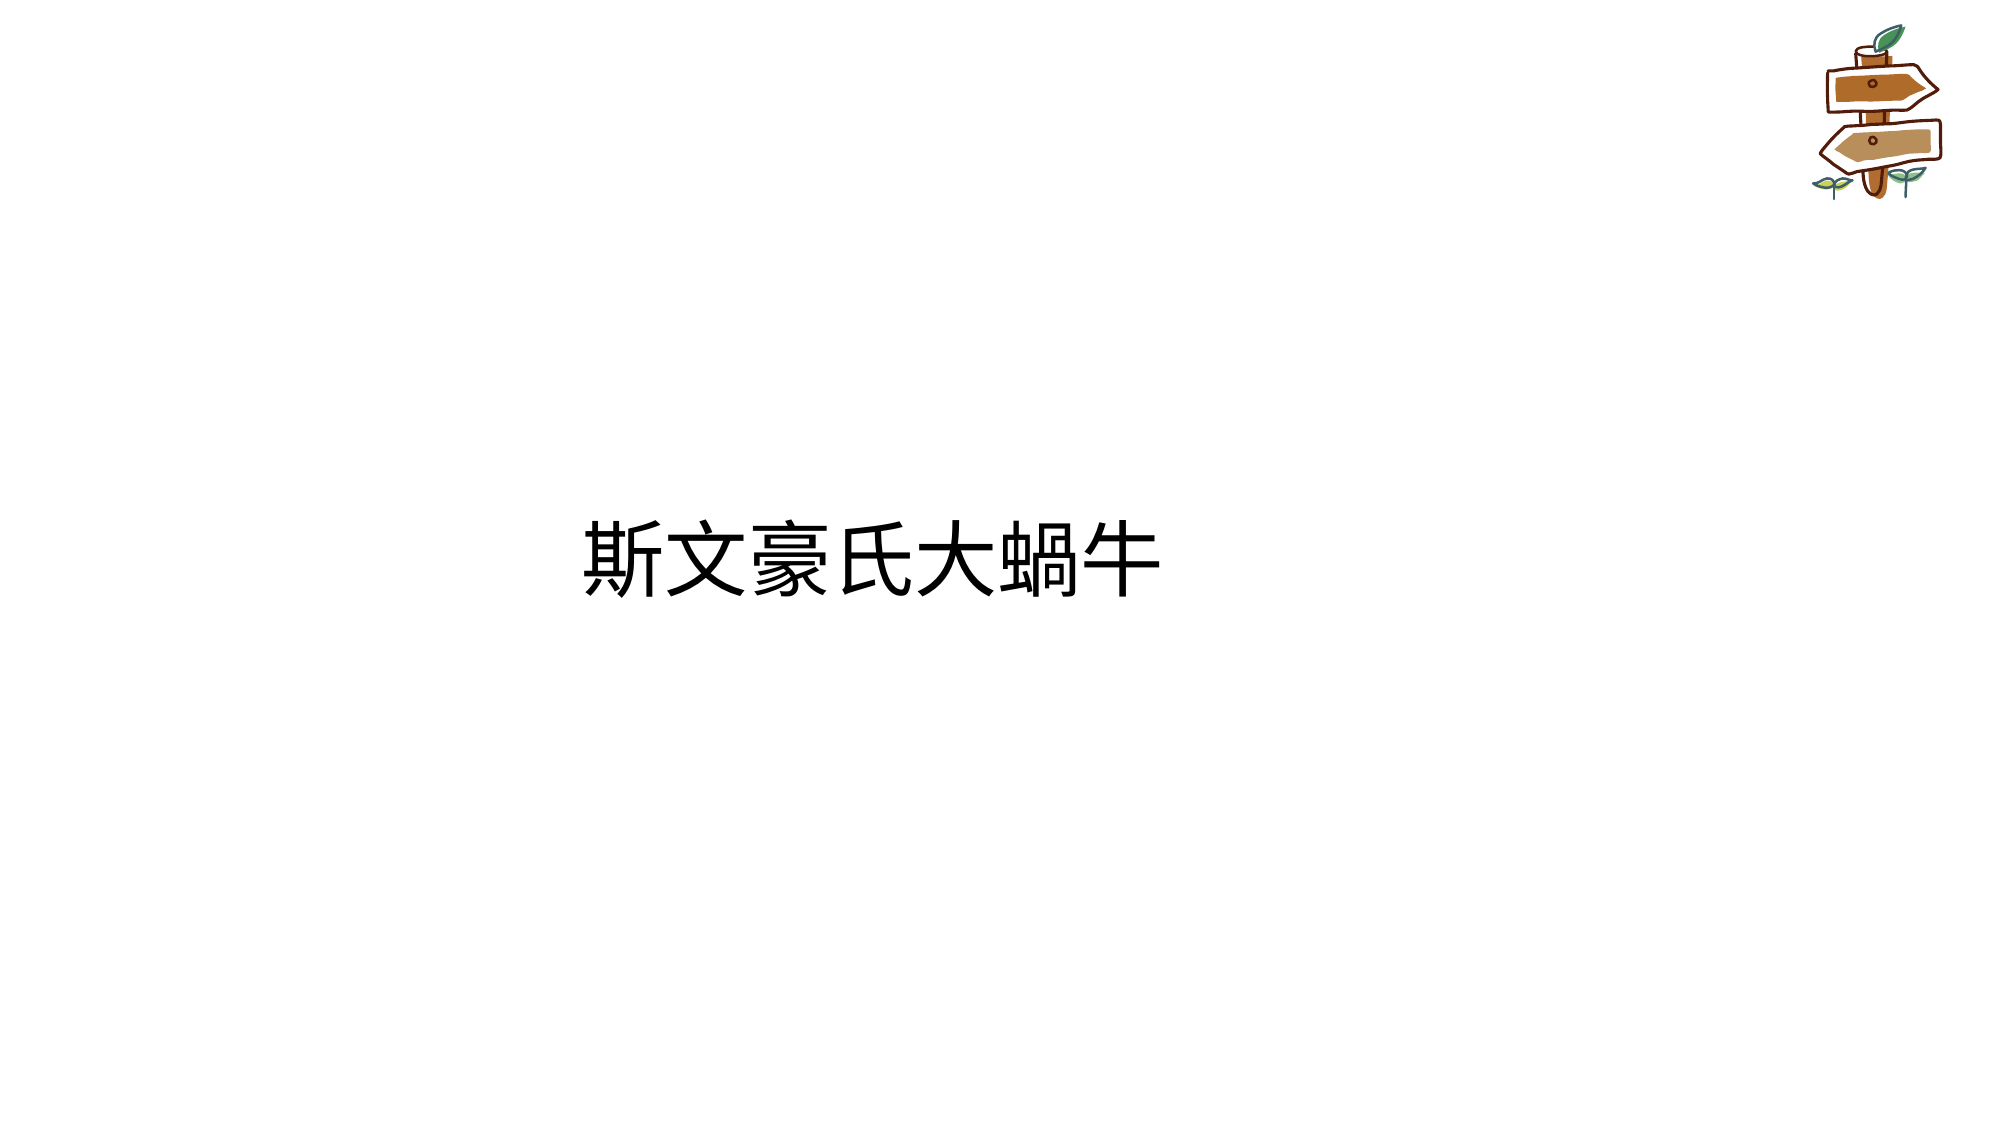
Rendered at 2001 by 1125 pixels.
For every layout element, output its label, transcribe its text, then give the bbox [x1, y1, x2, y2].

picture [1811, 24, 1944, 201]
text_box 斯文豪氏大蝸牛 [566, 499, 1356, 717]
